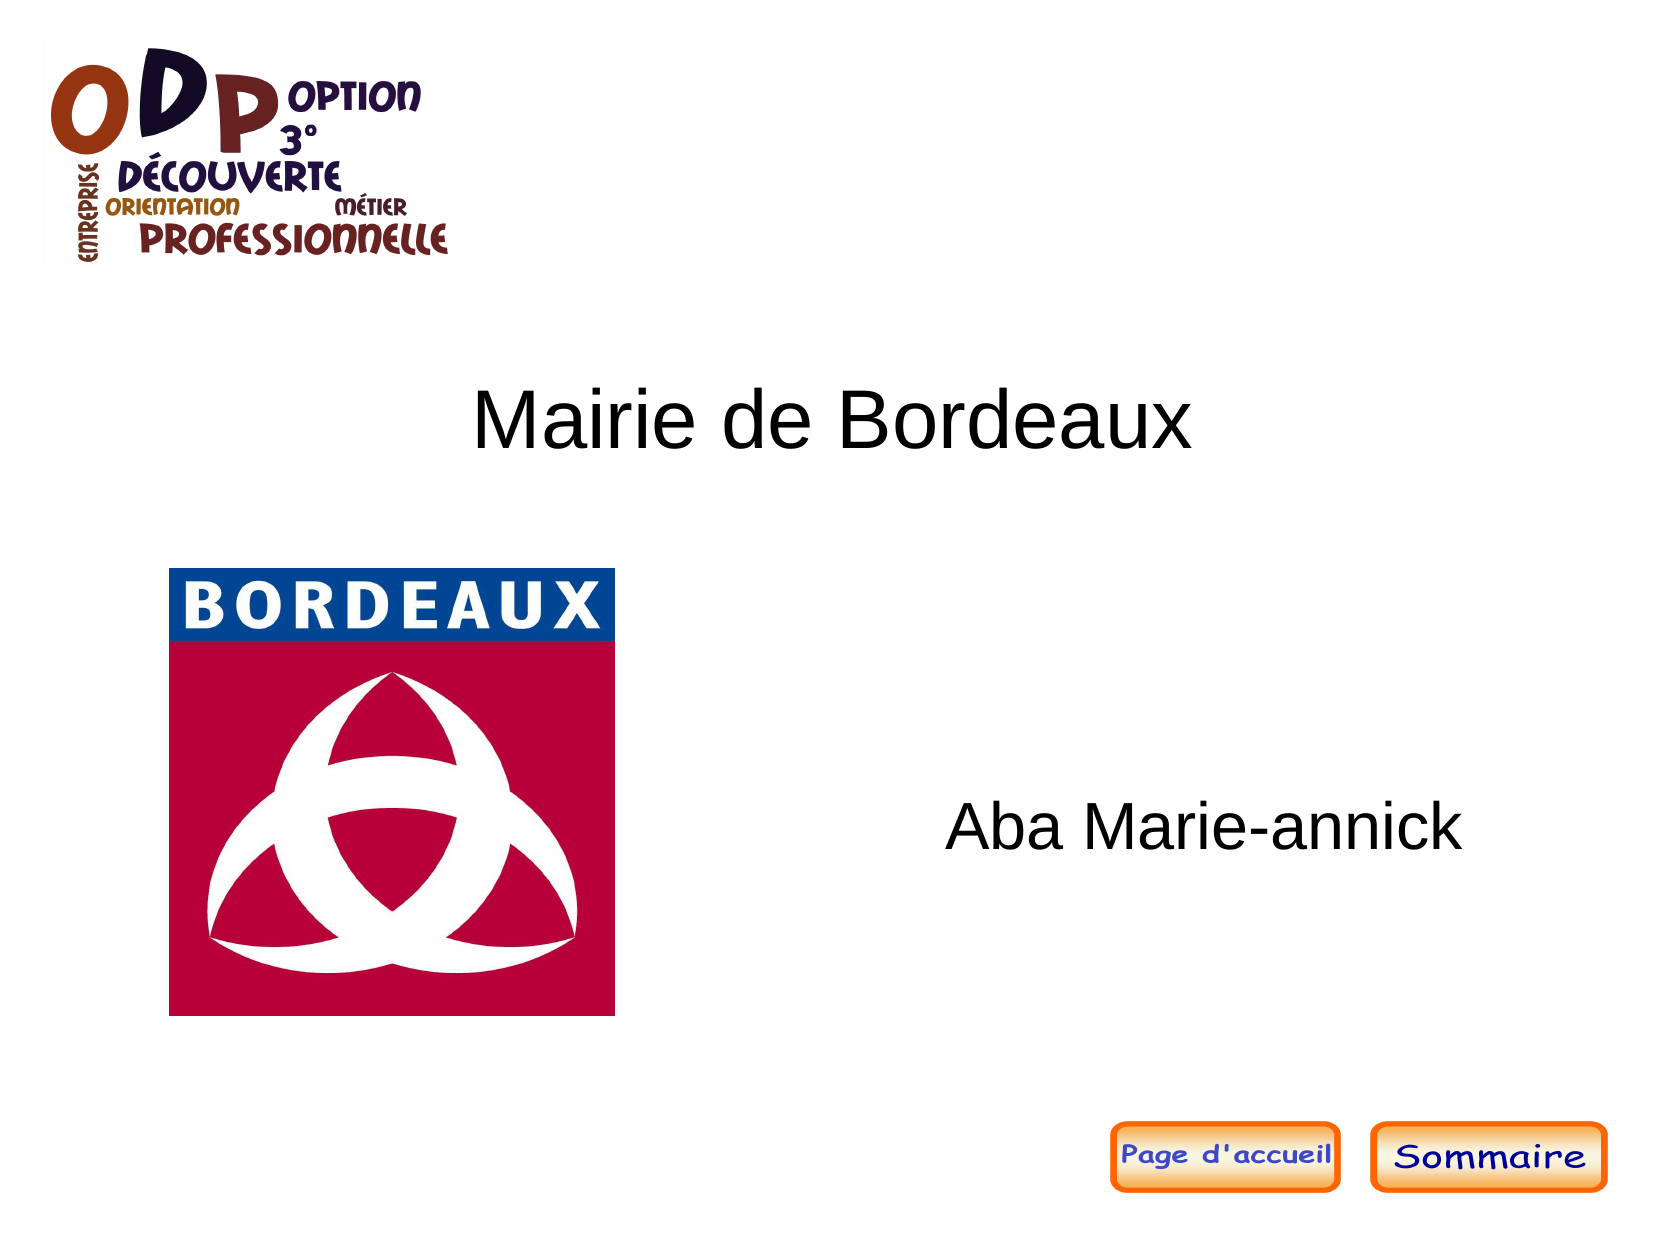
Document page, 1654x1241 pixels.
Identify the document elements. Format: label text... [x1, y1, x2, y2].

picture [1370, 1121, 1608, 1193]
picture [1110, 1121, 1341, 1193]
picture [43, 41, 455, 266]
subtitle Mairie de Bordeaux [82, 354, 1583, 485]
text_box Aba Marie-annick [814, 531, 1595, 1121]
picture [169, 568, 615, 1016]
